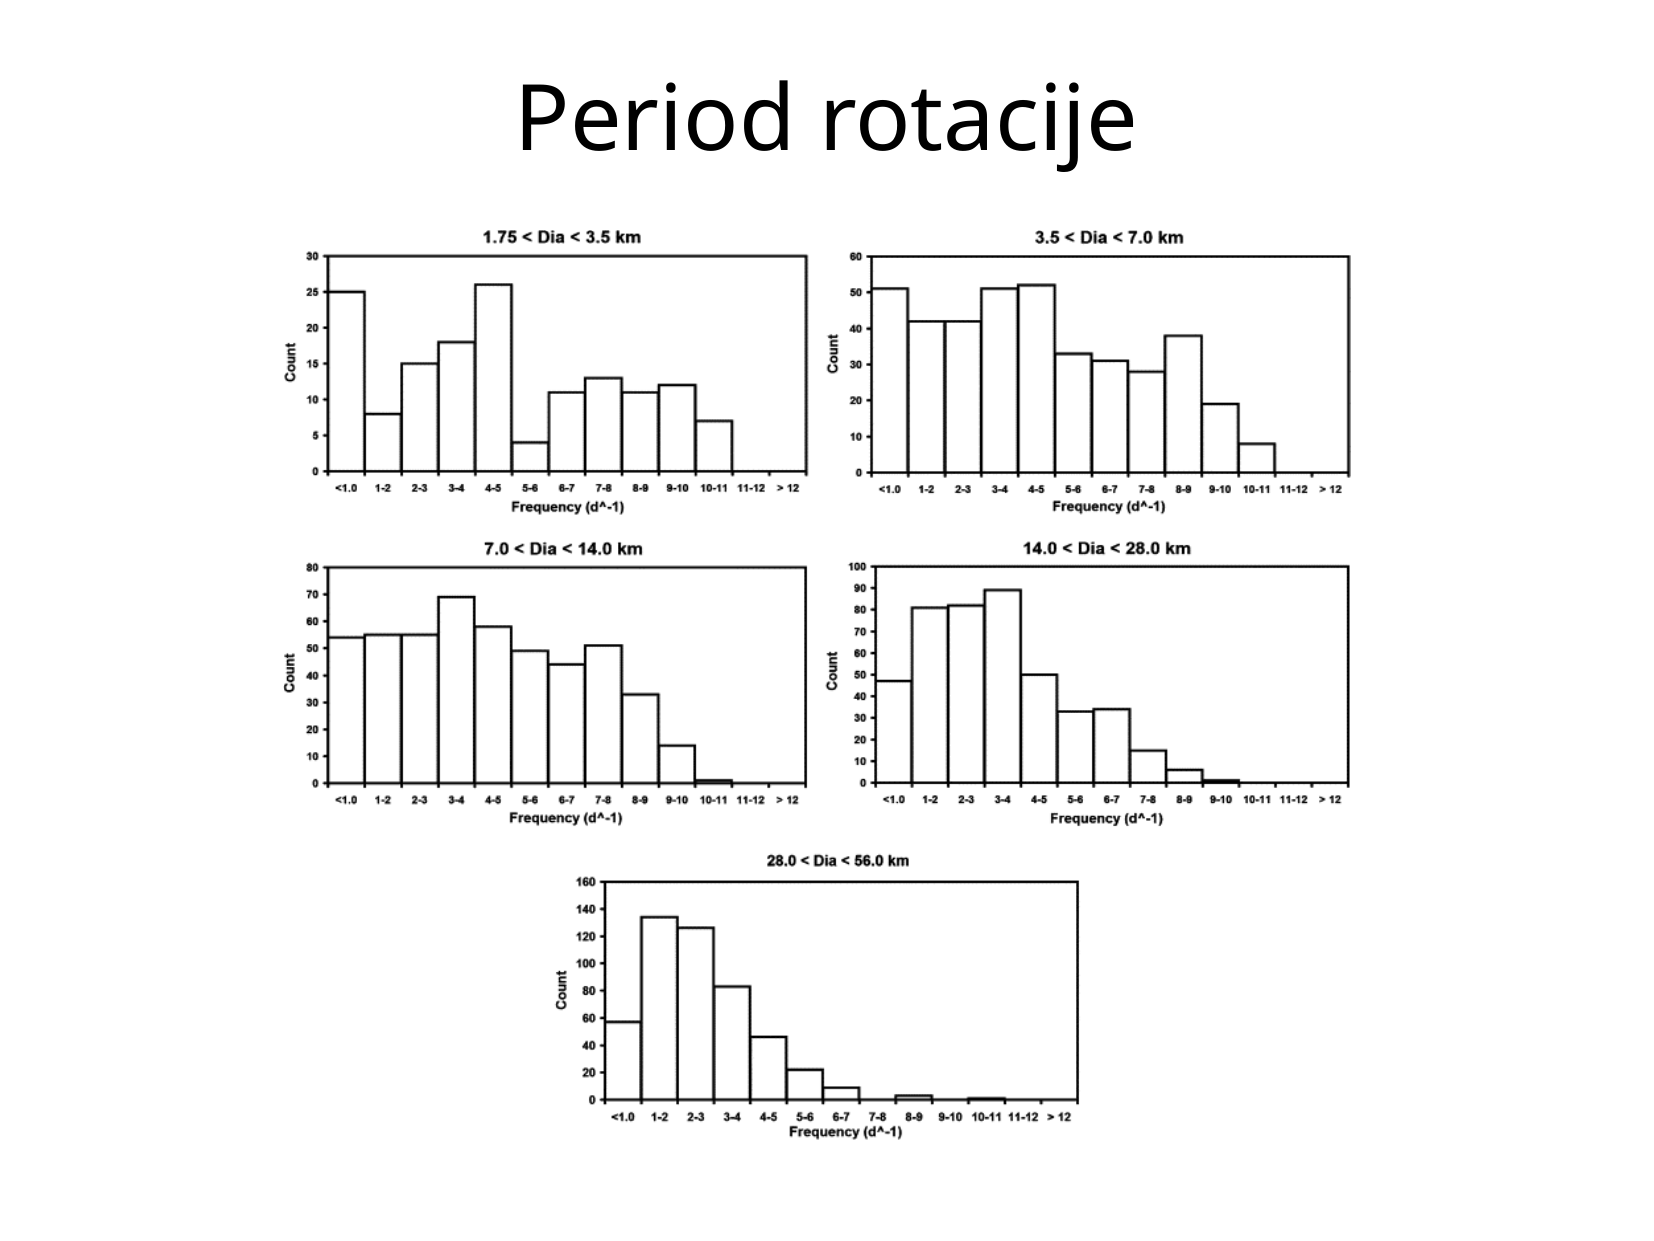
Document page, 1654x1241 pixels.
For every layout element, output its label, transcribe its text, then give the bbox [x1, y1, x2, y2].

title Period rotacije [82, 49, 1571, 181]
picture [283, 230, 1351, 1141]
